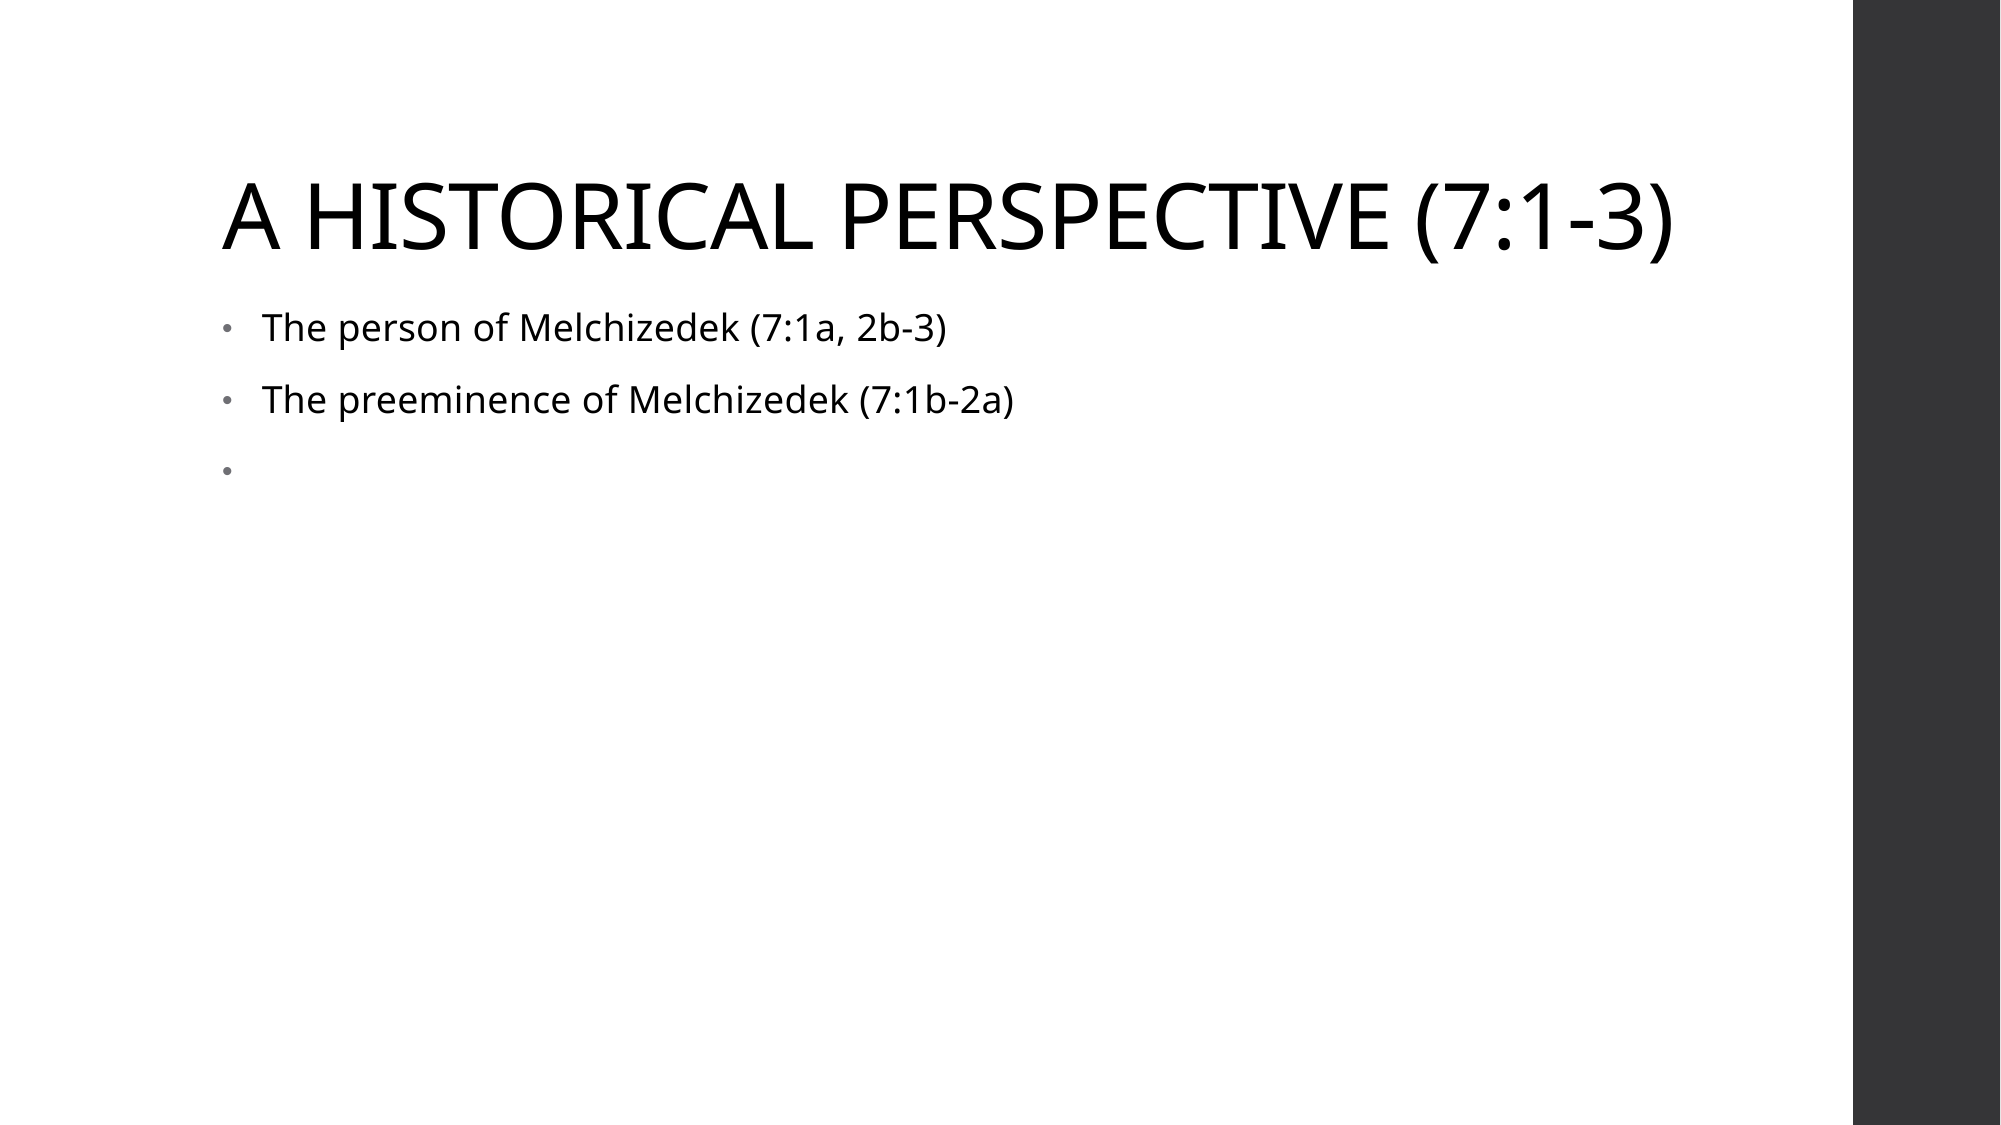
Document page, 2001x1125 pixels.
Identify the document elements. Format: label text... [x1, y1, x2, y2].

list The person of Melchizedek (7:1a, 2b-3) The preeminence of Melchizedek (7:1b-2a) [206, 299, 1617, 1014]
title A HISTORICAL PERSPECTIVE (7:1-3) [206, 60, 1797, 278]
